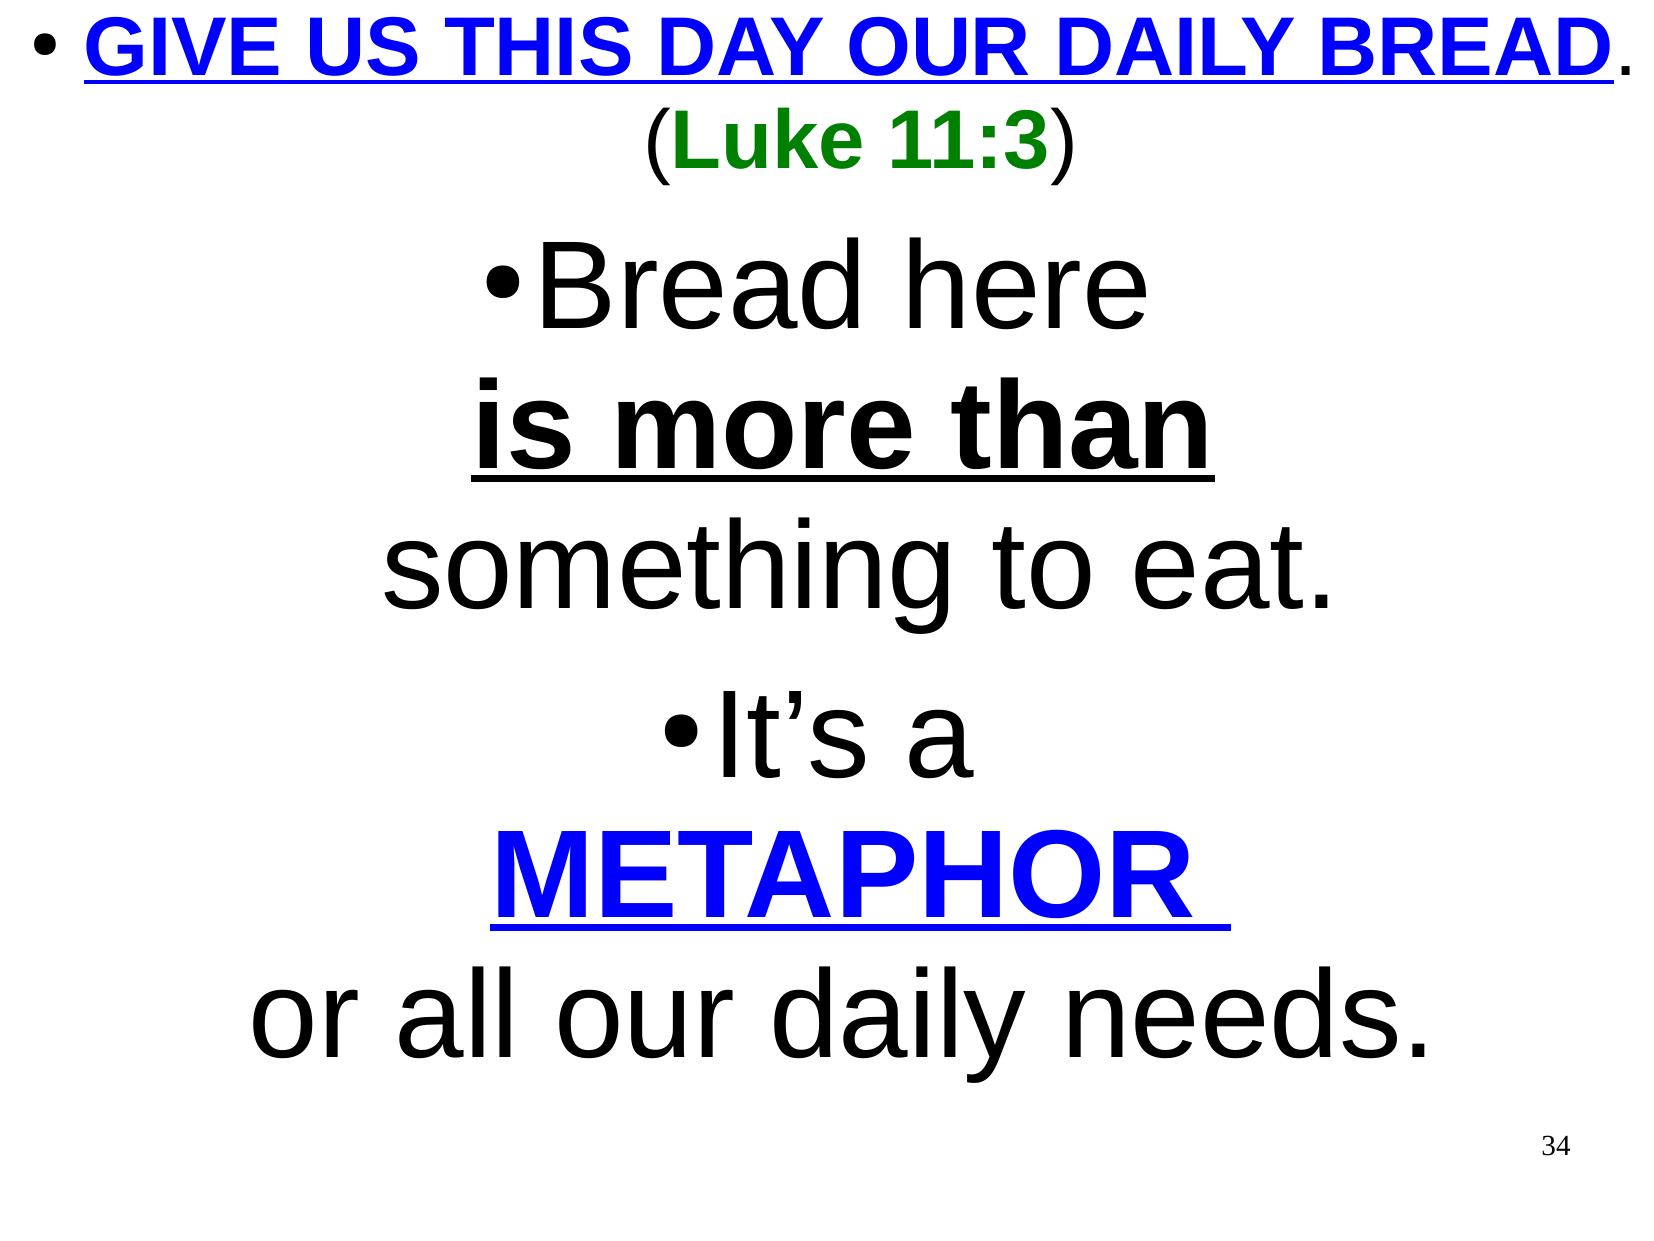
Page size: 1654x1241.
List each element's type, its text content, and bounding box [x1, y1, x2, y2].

list GIVE US THIS DAY OUR DAILY BREAD. (Luke 11:3) Bread here is more than something to eat. It’s a METAPHOR or all our daily needs. [0, 0, 1651, 1238]
